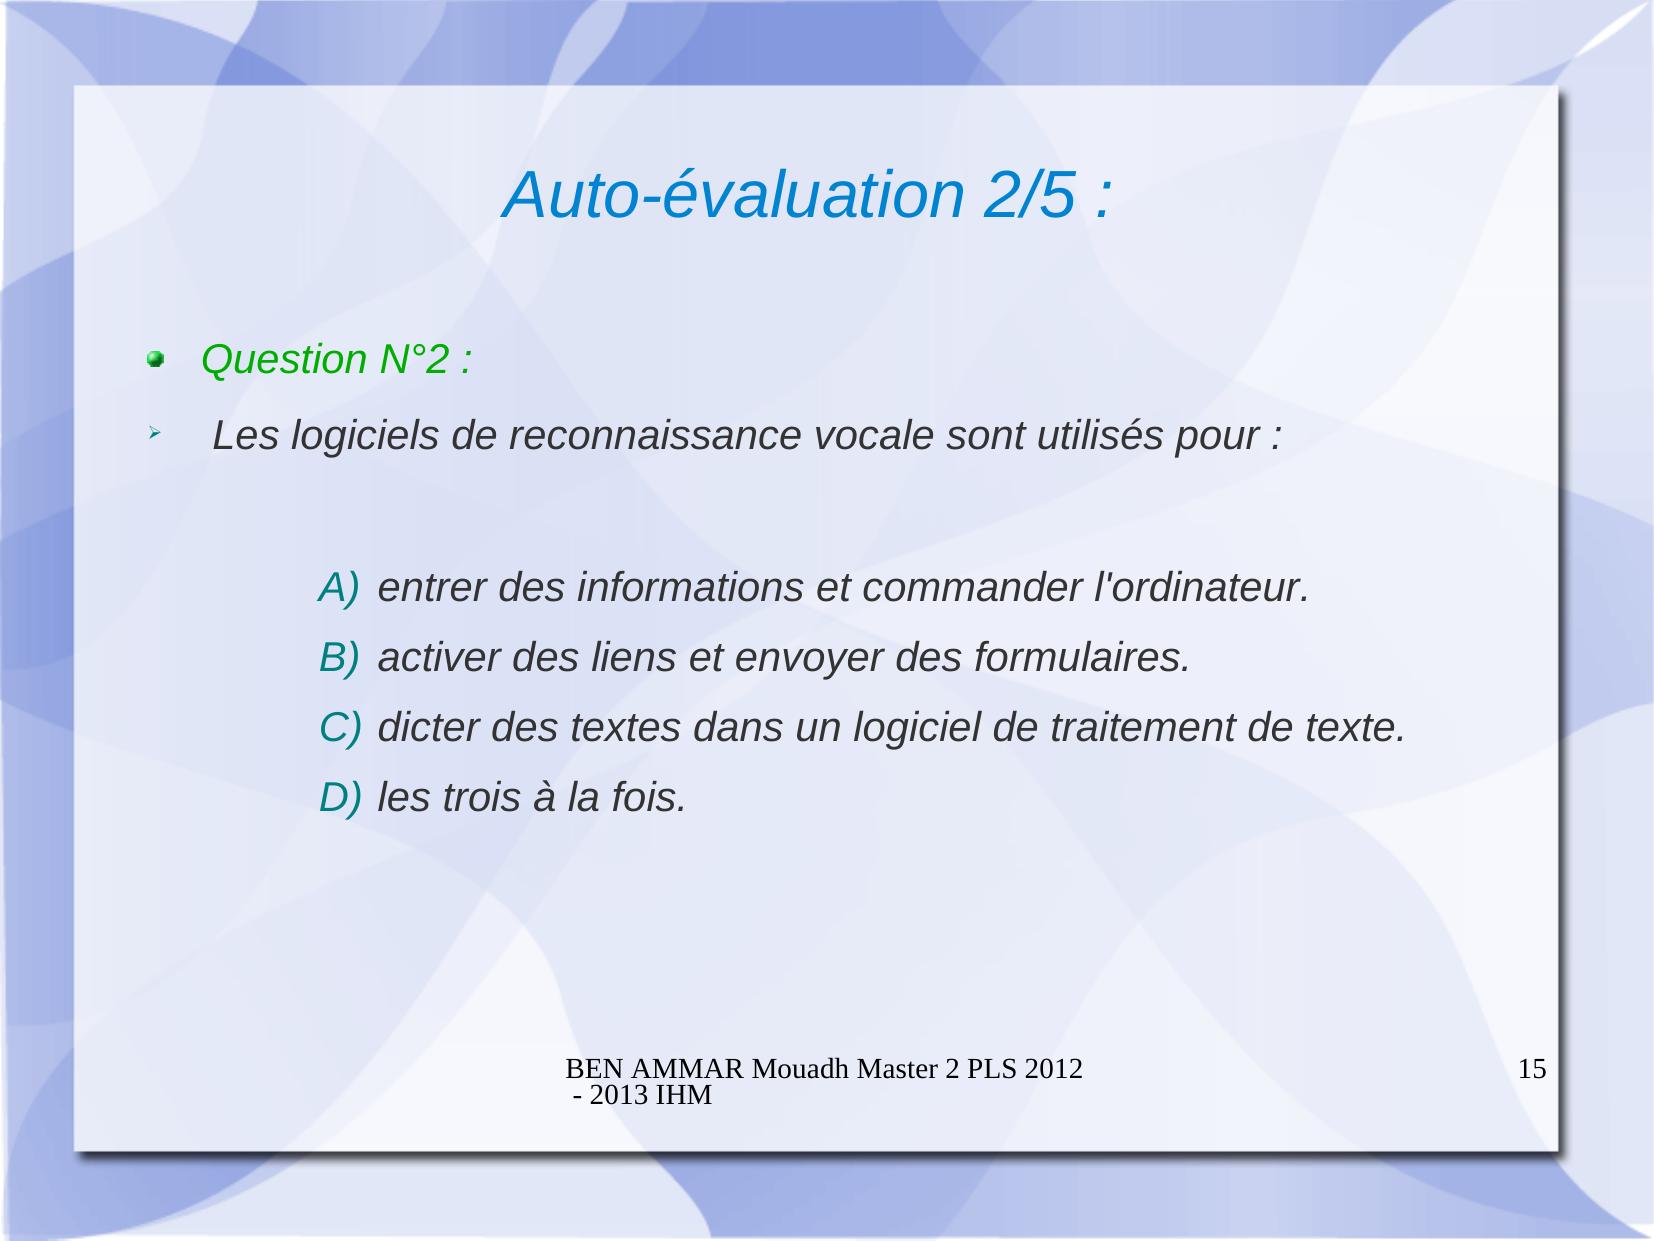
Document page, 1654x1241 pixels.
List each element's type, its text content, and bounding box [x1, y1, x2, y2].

title Auto-évaluation 2/5 : [82, 90, 1536, 298]
list Question N°2 : Les logiciels de reconnaissance vocale sont utilisés pour : entrer des informations et commander l'ordinateur. activer des liens et envoyer des formulaires. dicter des textes dans un logiciel de traitement de texte. les trois à la fois. [129, 259, 1489, 1241]
picture [0, 0, 1654, 1241]
